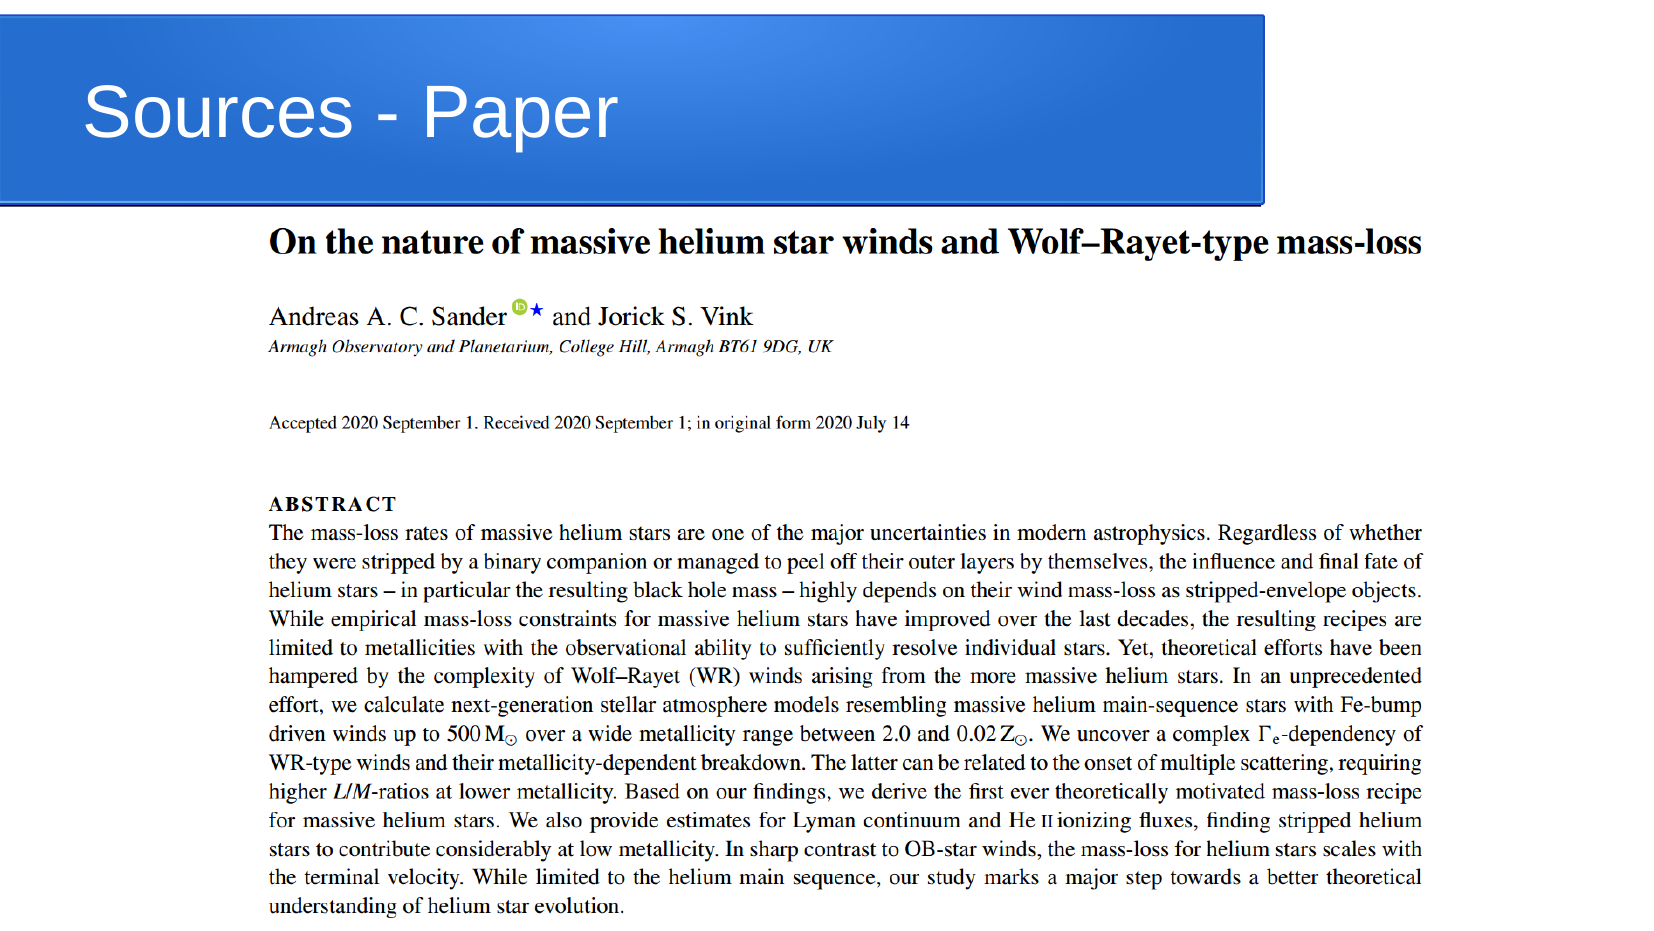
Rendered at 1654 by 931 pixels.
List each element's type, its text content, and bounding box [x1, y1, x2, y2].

title Sources - Paper [82, 35, 1235, 189]
picture [210, 212, 1441, 931]
